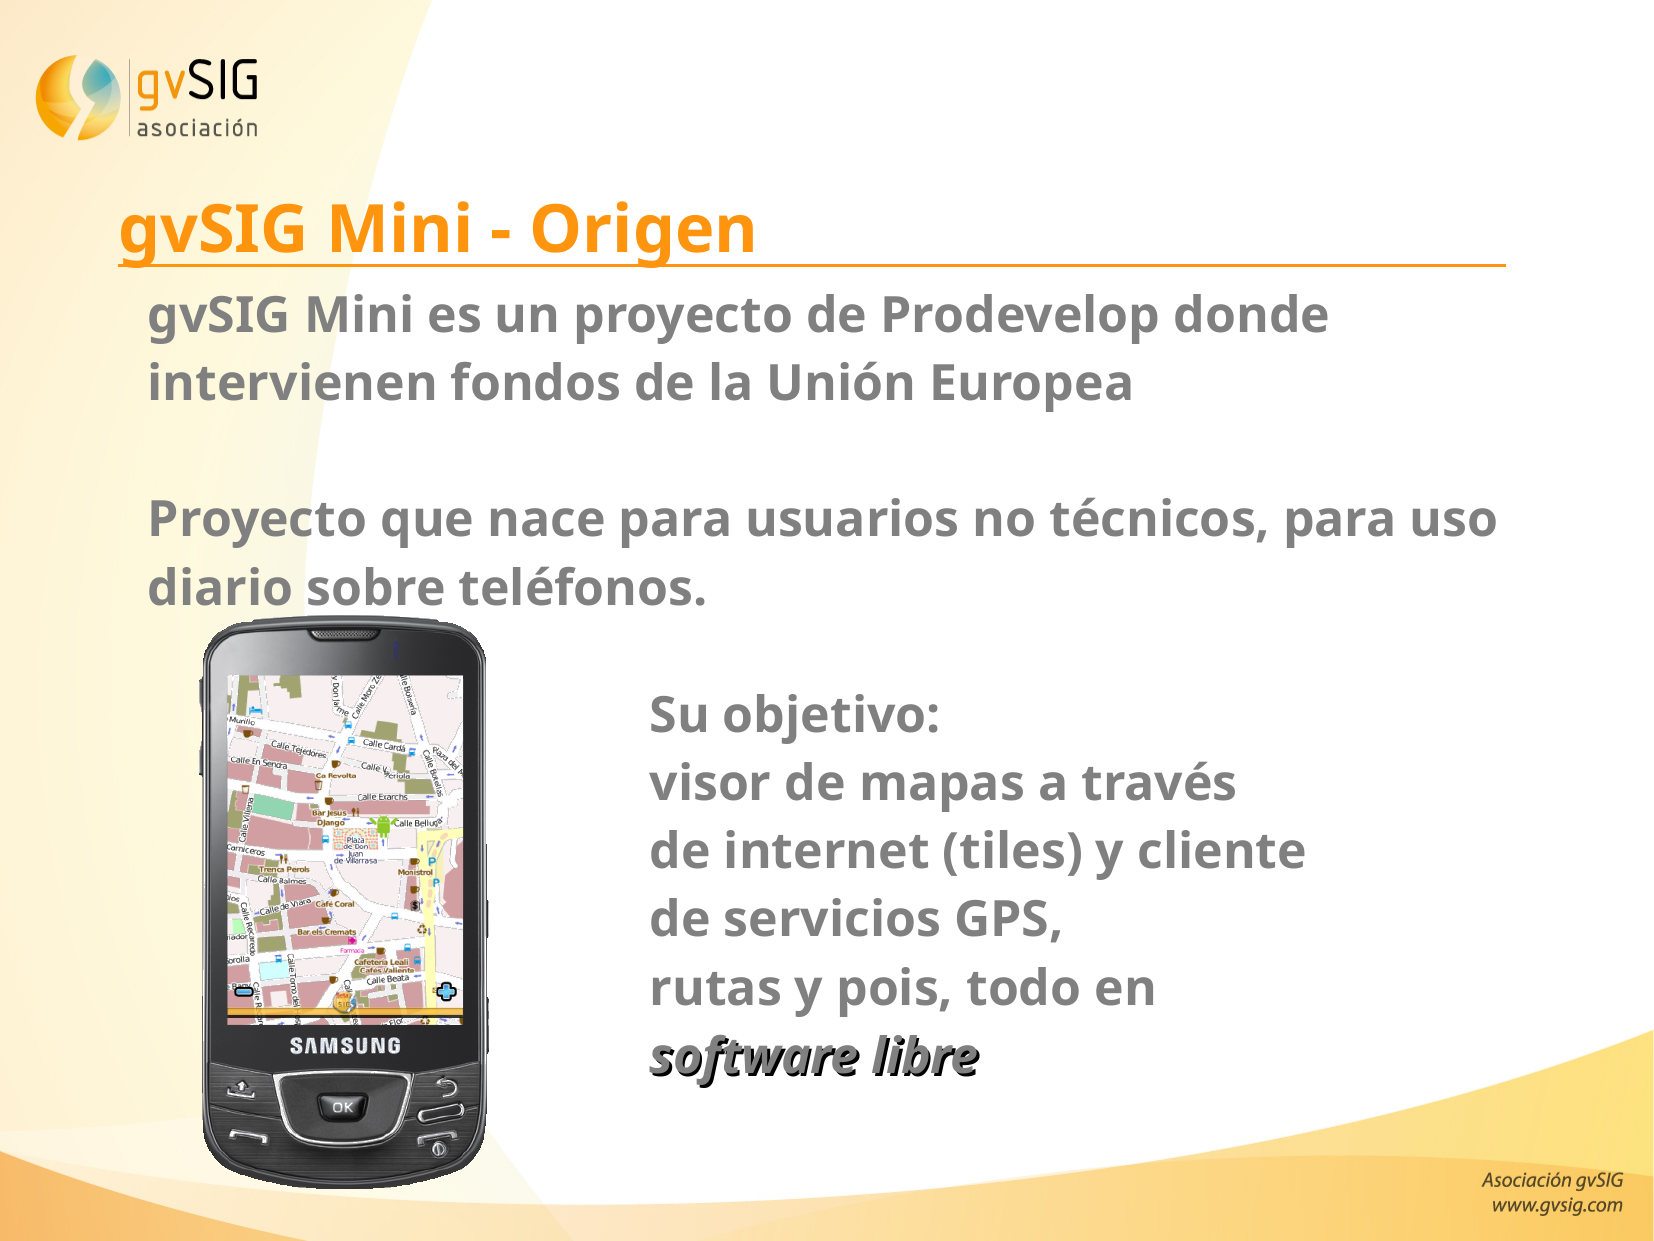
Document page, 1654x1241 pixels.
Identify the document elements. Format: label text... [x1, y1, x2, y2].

title gvSIG Mini es un proyecto de Prodevelop donde intervienen fondos de la Unión Europea Proyecto que nace para usuarios no técnicos, para uso diario sobre teléfonos. [147, 308, 1565, 658]
picture [0, 0, 1654, 1241]
title gvSIG Mini - Origen [118, 177, 1607, 276]
text_box Su objetivo: visor de mapas a través de internet (tiles) y cliente de servicios GPS, rutas y pois, todo en software libre [649, 708, 1458, 1059]
